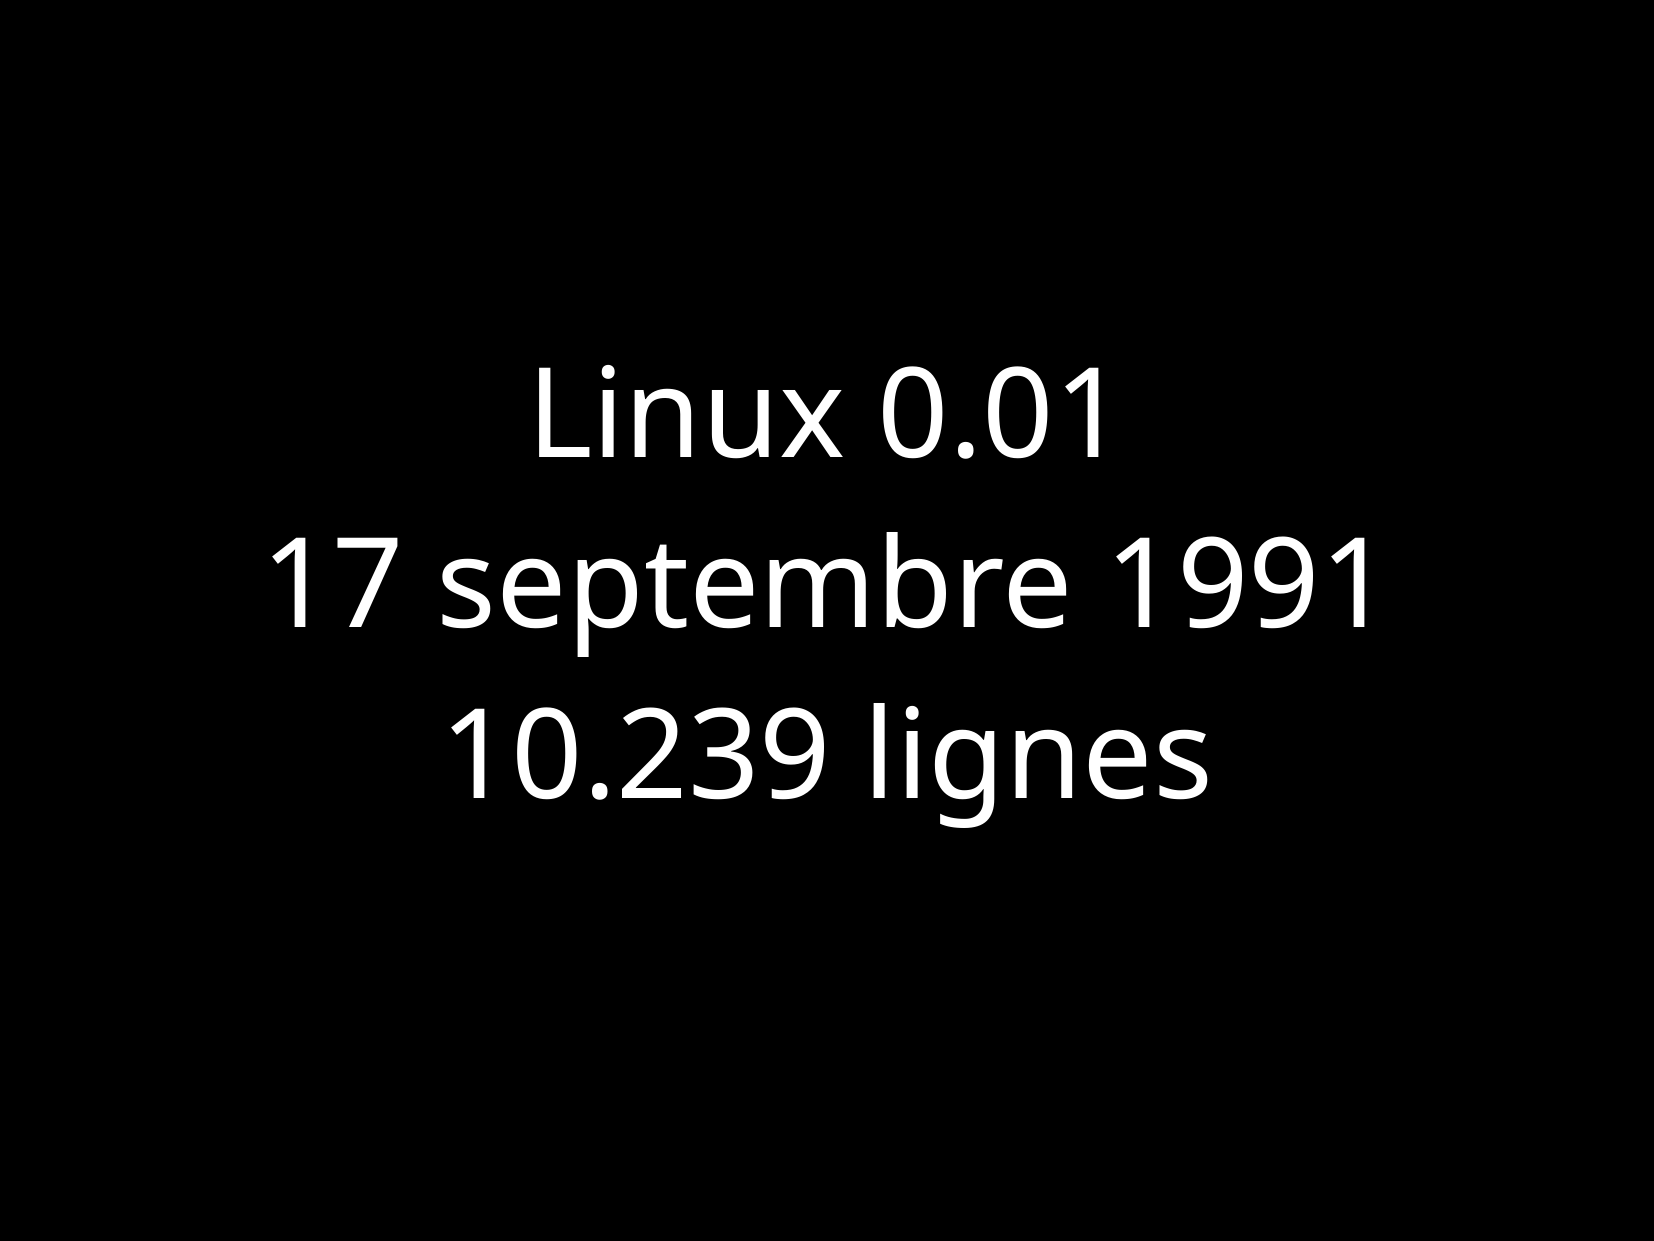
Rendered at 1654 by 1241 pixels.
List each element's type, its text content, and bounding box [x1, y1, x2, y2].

subtitle Linux 0.01 17 septembre 1991 10.239 lignes [82, 49, 1571, 1109]
